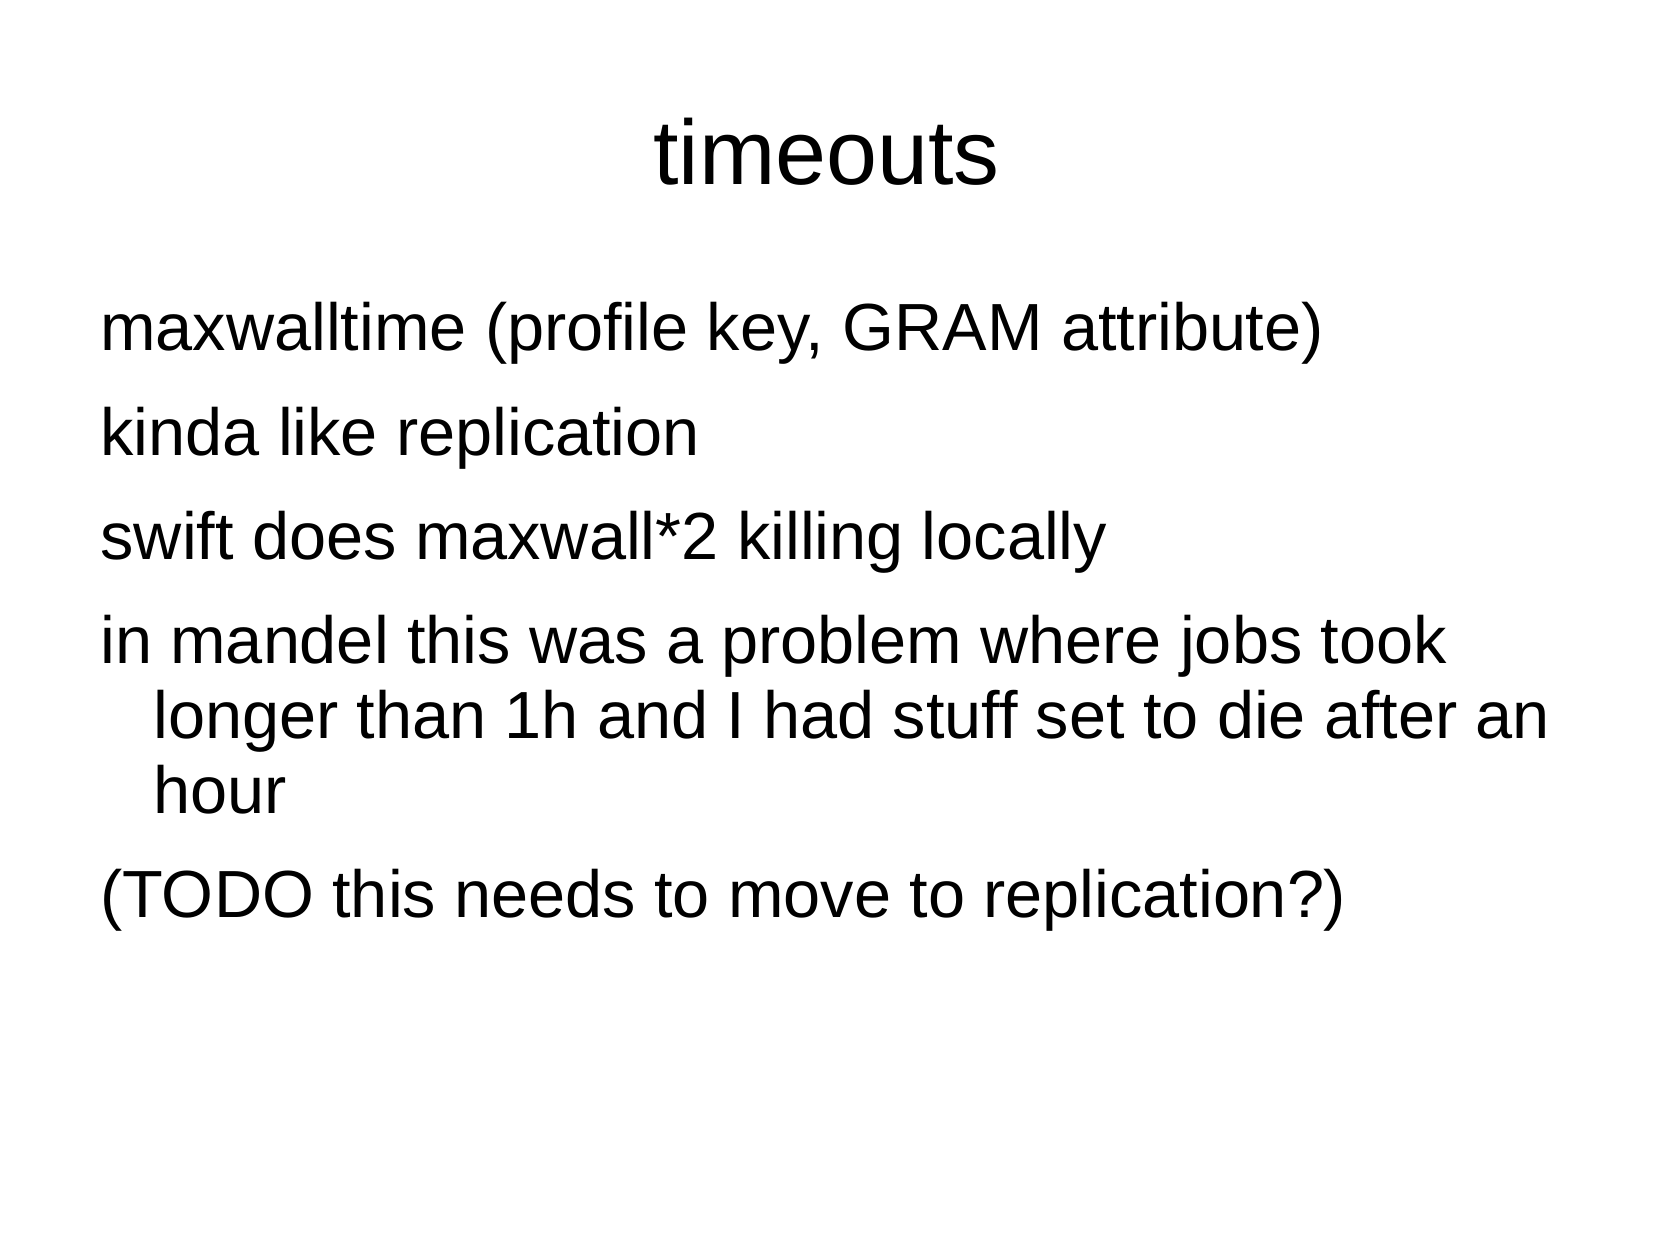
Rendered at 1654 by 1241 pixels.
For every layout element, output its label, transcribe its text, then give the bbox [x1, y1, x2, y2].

list maxwalltime (profile key, GRAM attribute) kinda like replication swift does maxwall*2 killing locally in mandel this was a problem where jobs took longer than 1h and I had stuff set to die after an hour (TODO this needs to move to replication?) [82, 290, 1571, 1094]
title timeouts [82, 56, 1571, 250]
